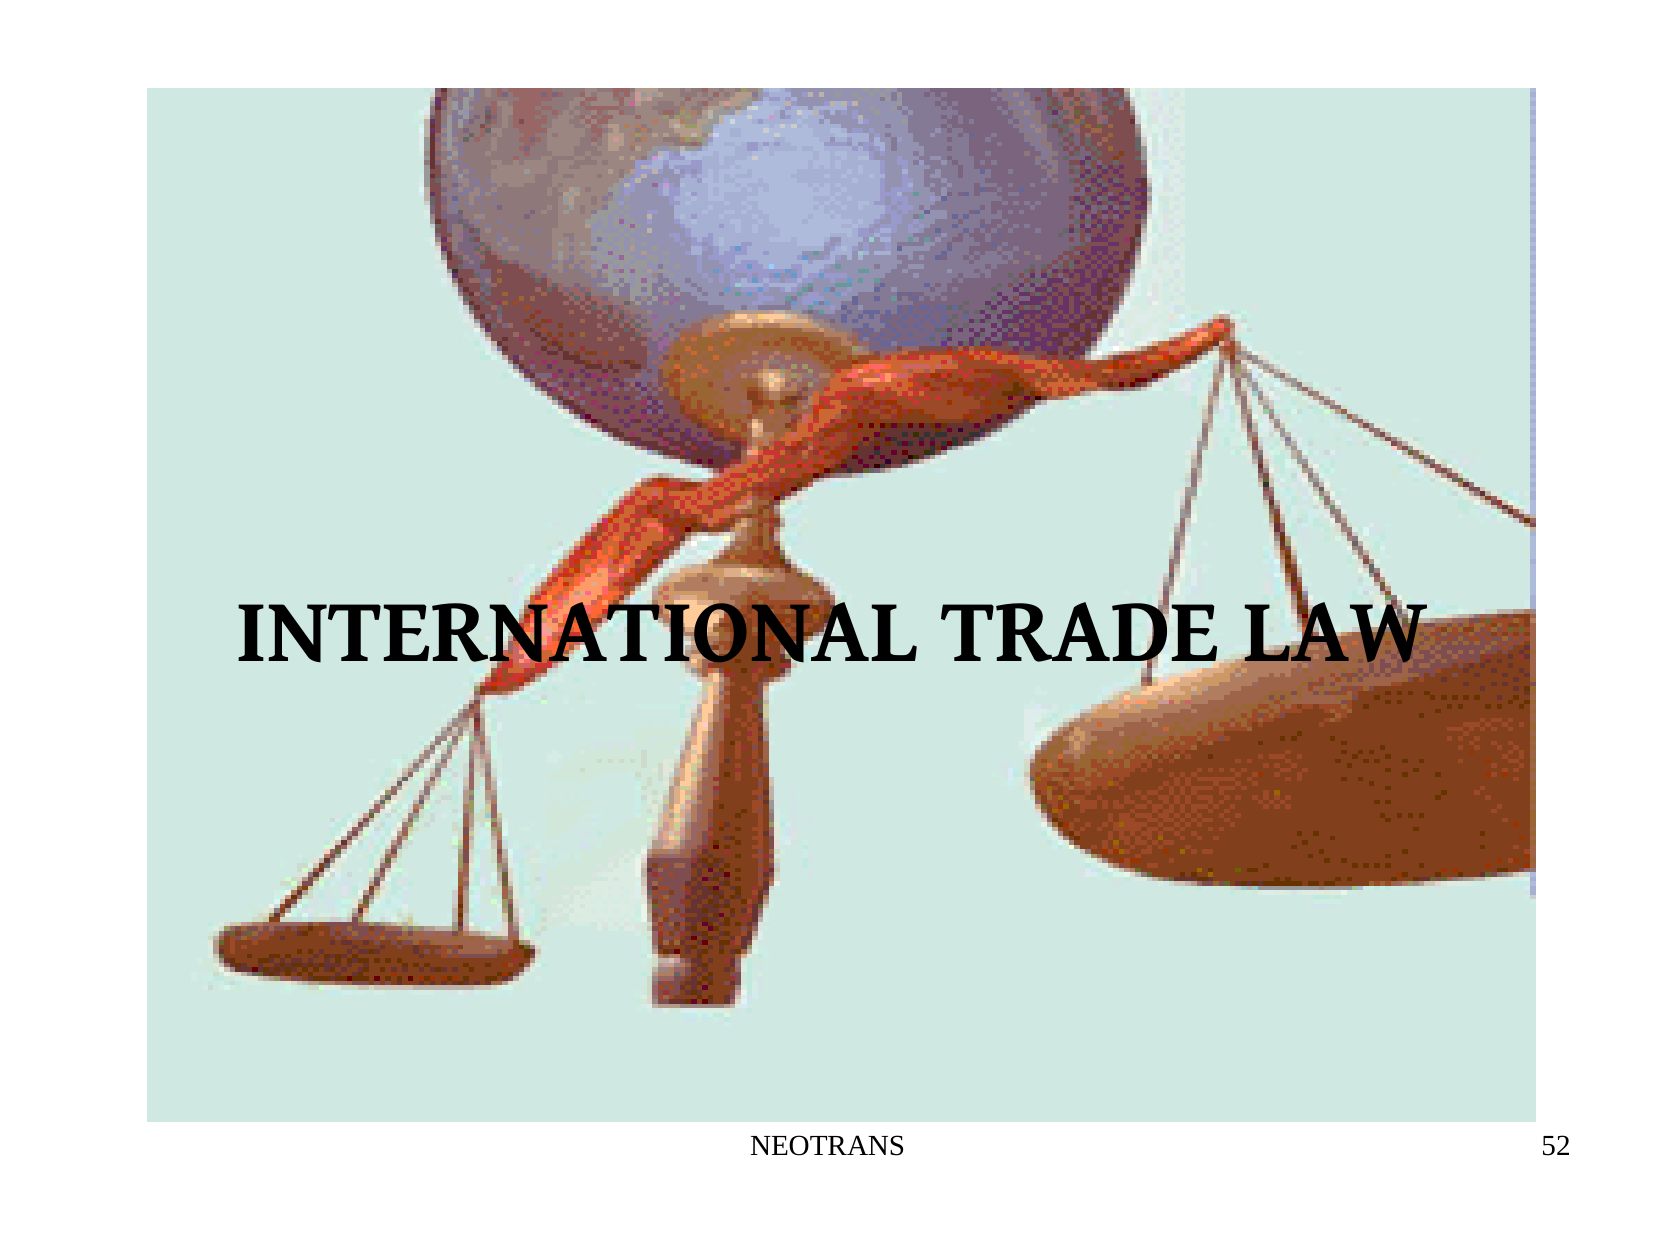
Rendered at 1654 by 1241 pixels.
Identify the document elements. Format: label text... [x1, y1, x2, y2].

picture [147, 88, 1536, 531]
title INTERNATIONAL TRADE LAW [88, 531, 1577, 739]
picture [147, 739, 1536, 1123]
